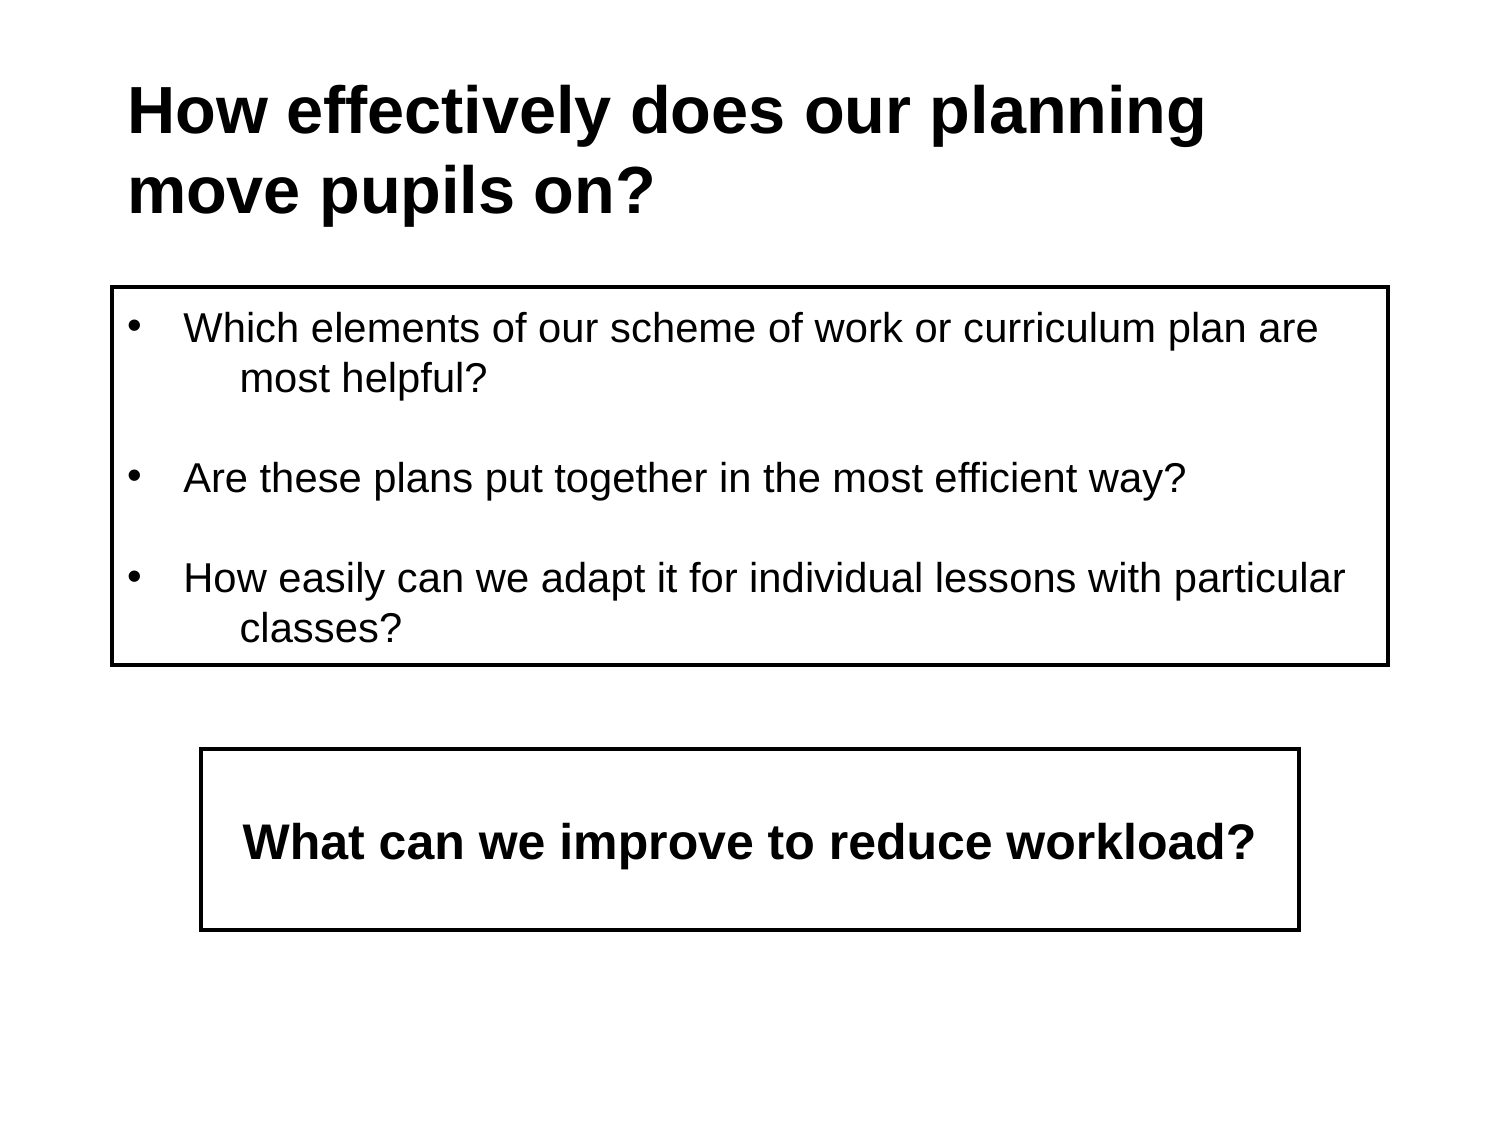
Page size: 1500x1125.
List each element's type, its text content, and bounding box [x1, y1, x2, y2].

title How effectively does our planning move pupils on? [112, 42, 1388, 251]
text_box Which elements of our scheme of work or curriculum plan are most helpful? Are these plans put together in the most efficient way? How easily can we adapt it for individual lessons with particular classes? [112, 287, 1388, 665]
text_box What can we improve to reduce workload? [201, 749, 1299, 930]
